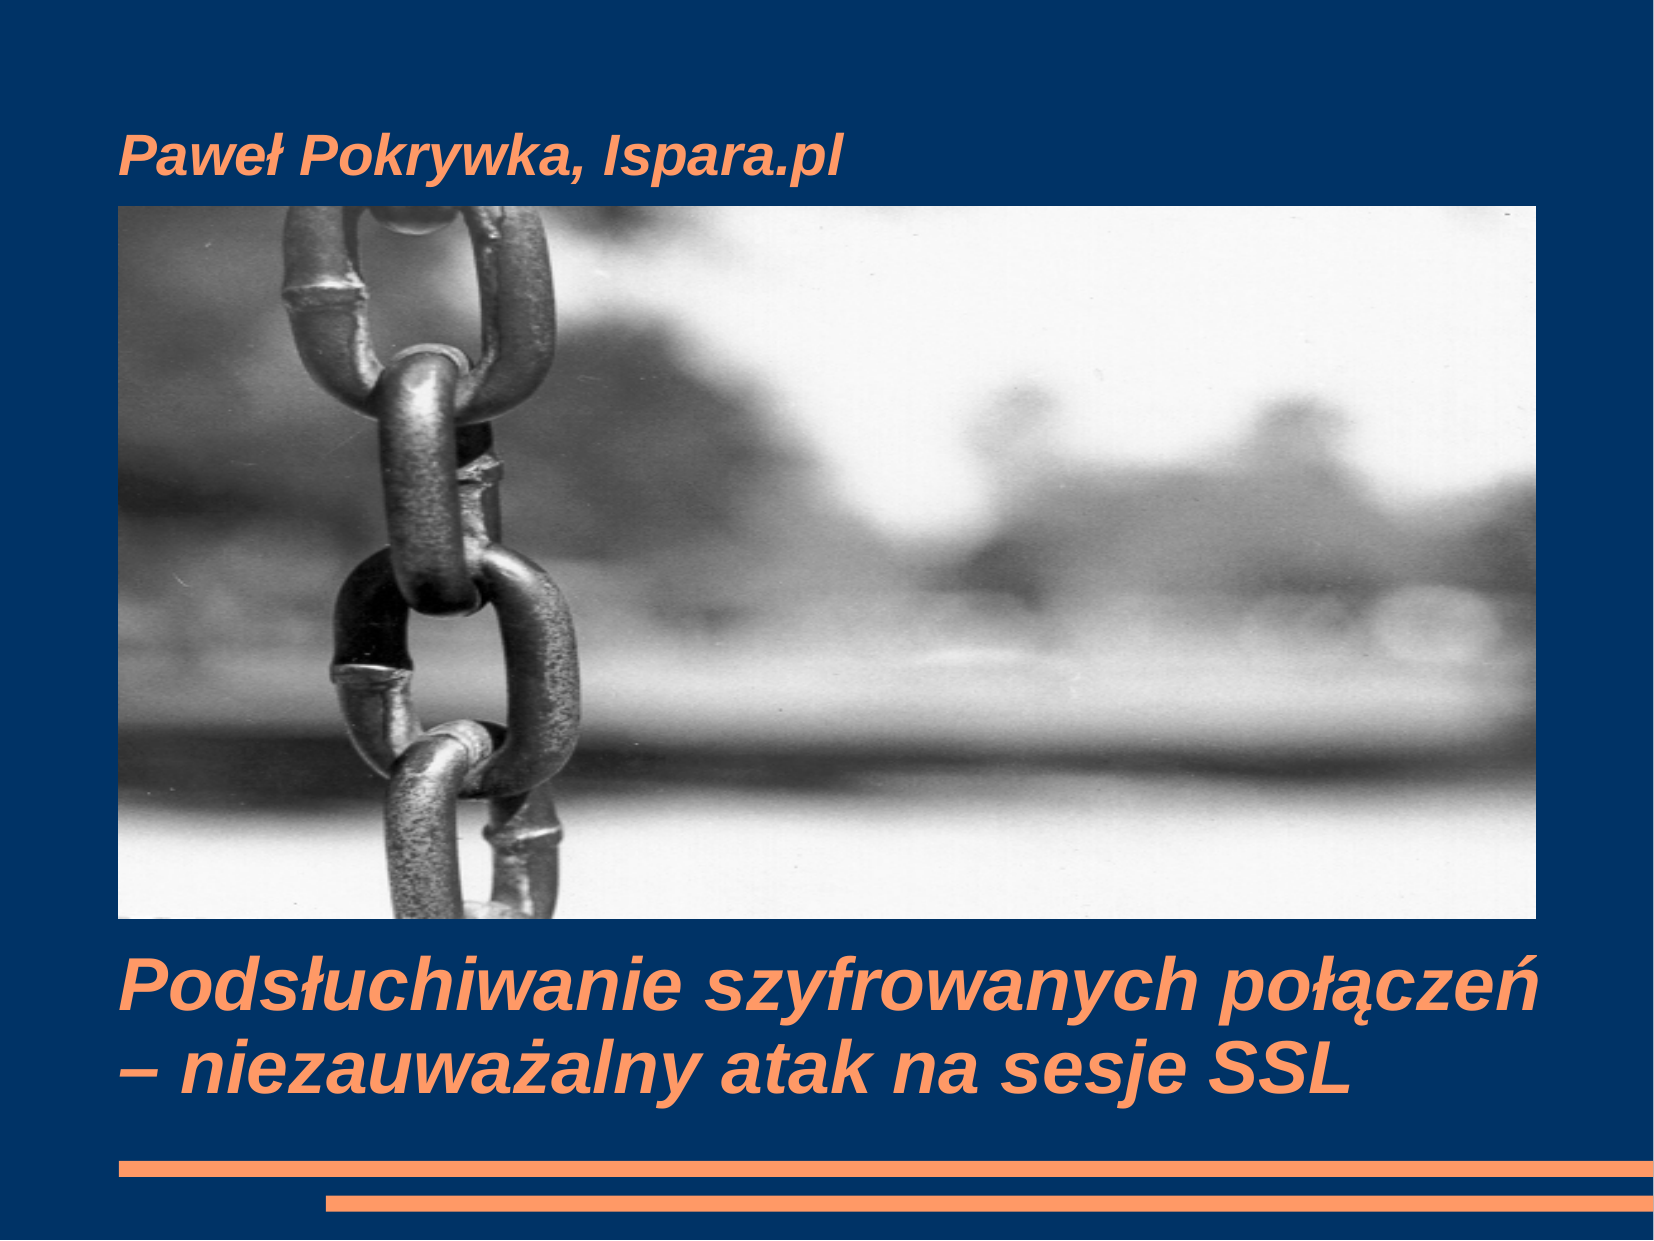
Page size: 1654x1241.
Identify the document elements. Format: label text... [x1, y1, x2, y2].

title Paweł Pokrywka, Ispara.pl [118, 59, 1565, 252]
picture [118, 206, 1536, 919]
title Podsłuchiwanie szyfrowanych połączeń – niezauważalny atak na sesje SSL [118, 929, 1565, 1123]
